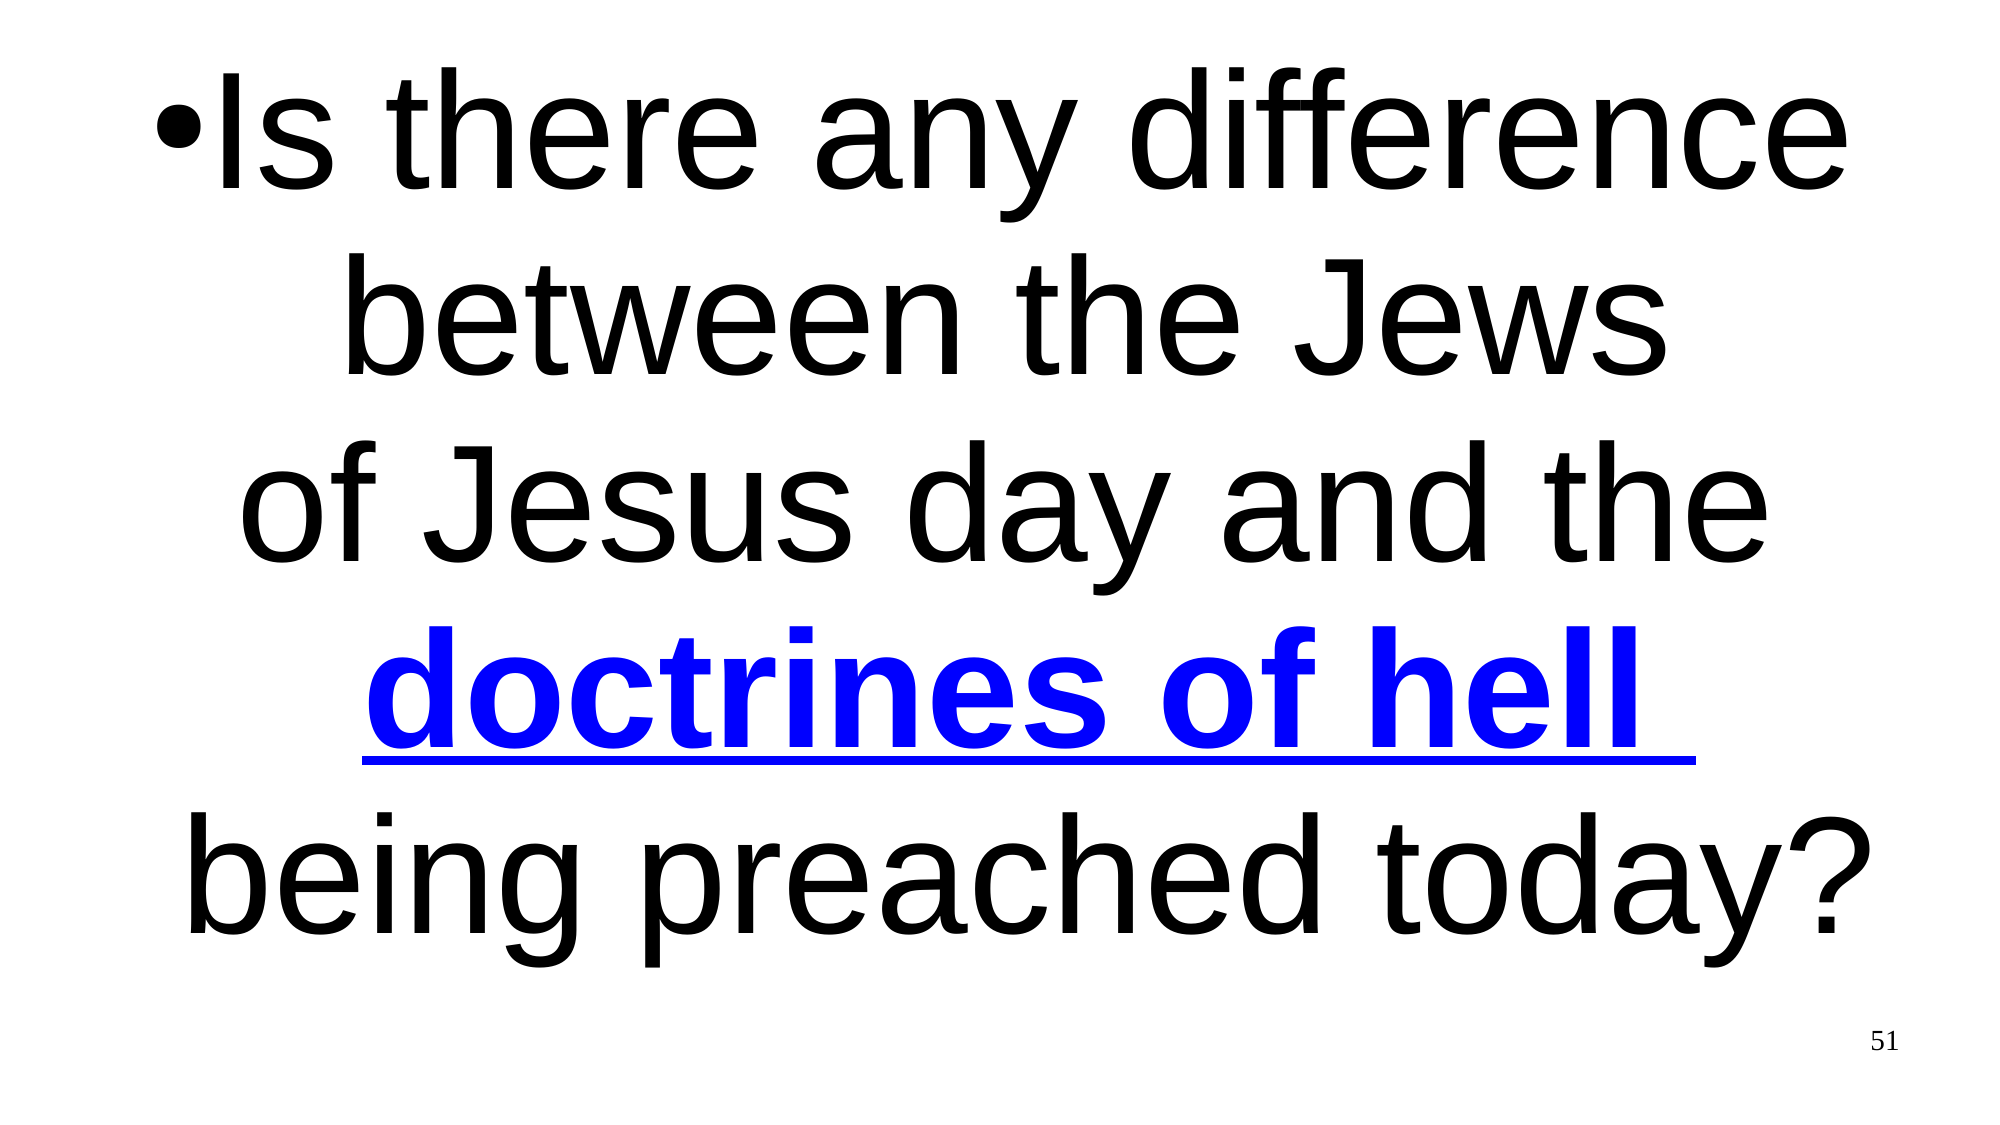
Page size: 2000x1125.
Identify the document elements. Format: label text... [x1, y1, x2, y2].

list Is there any difference between the Jews of Jesus day and the doctrines of hell being preached today? [37, 37, 1951, 1088]
